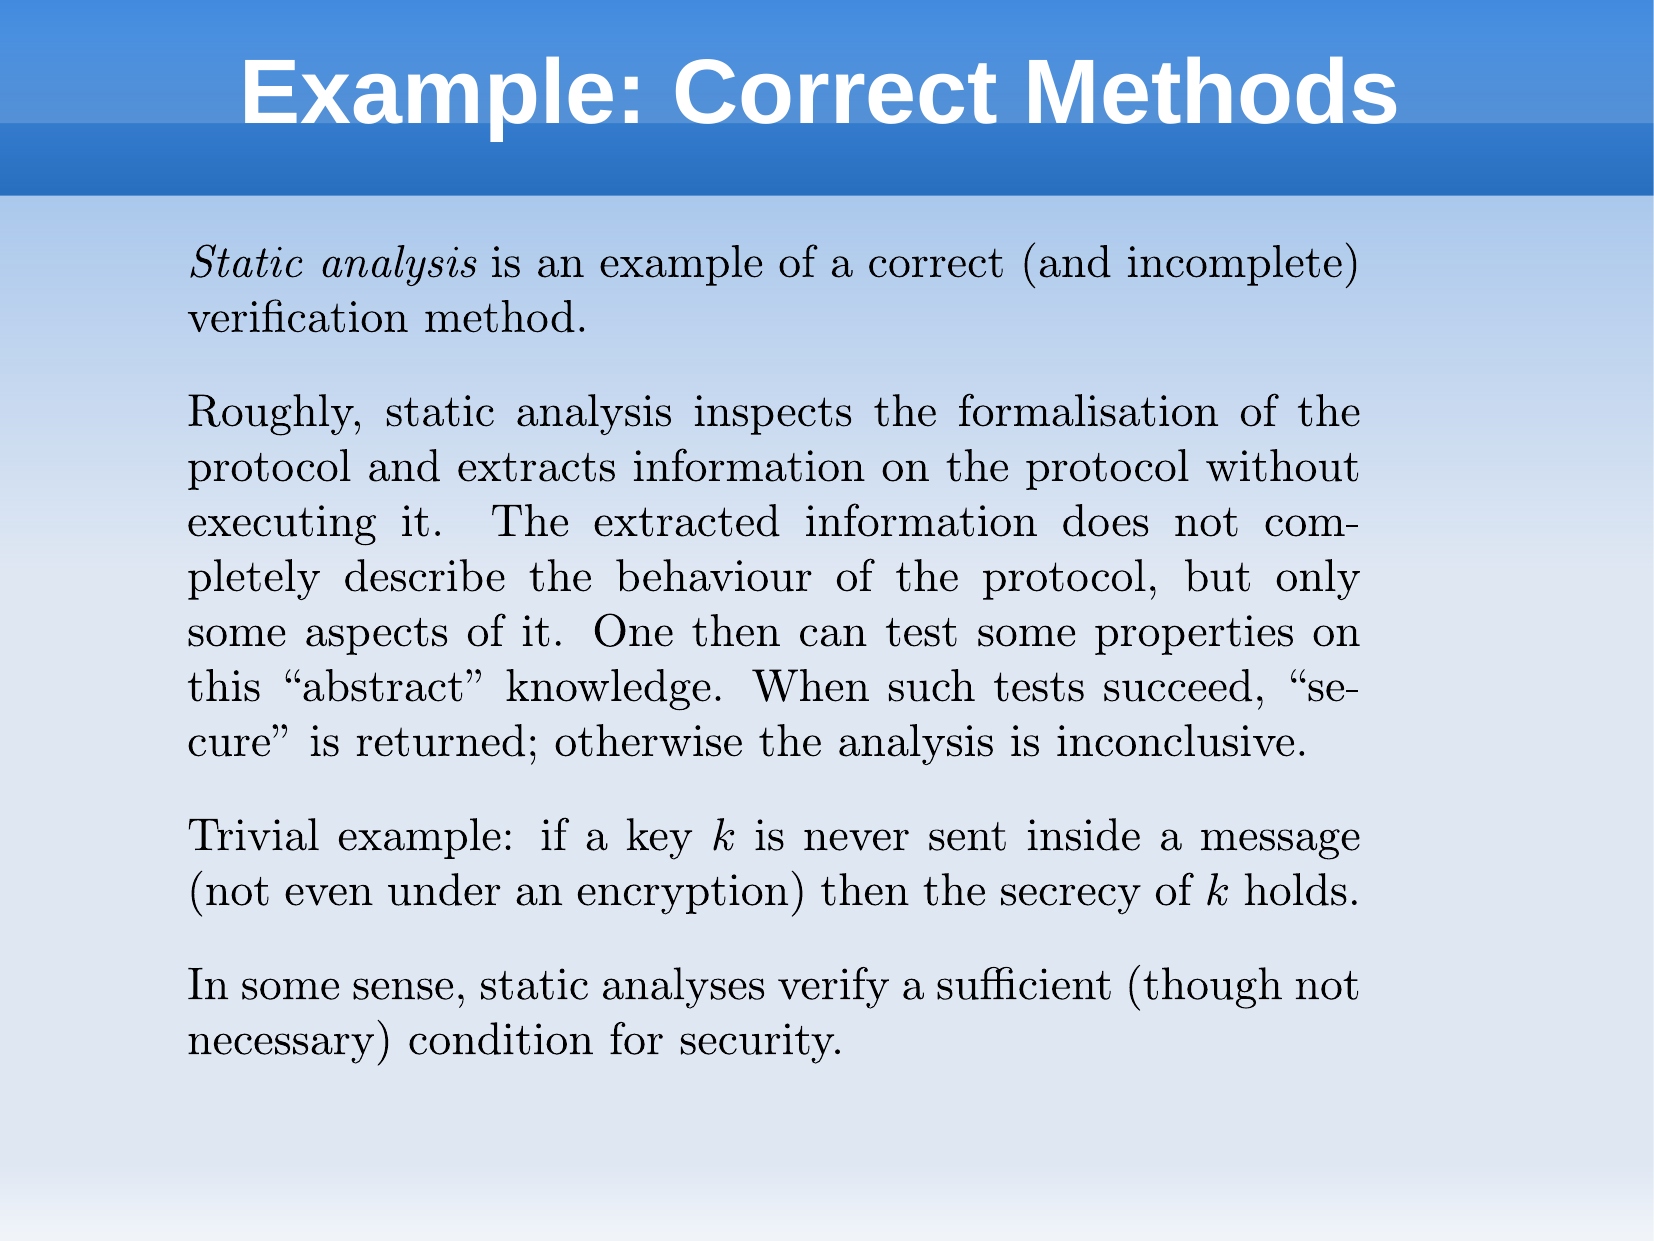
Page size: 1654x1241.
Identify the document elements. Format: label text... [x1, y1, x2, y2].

title Example: Correct Methods [76, 0, 1565, 188]
picture [0, 0, 1654, 1241]
